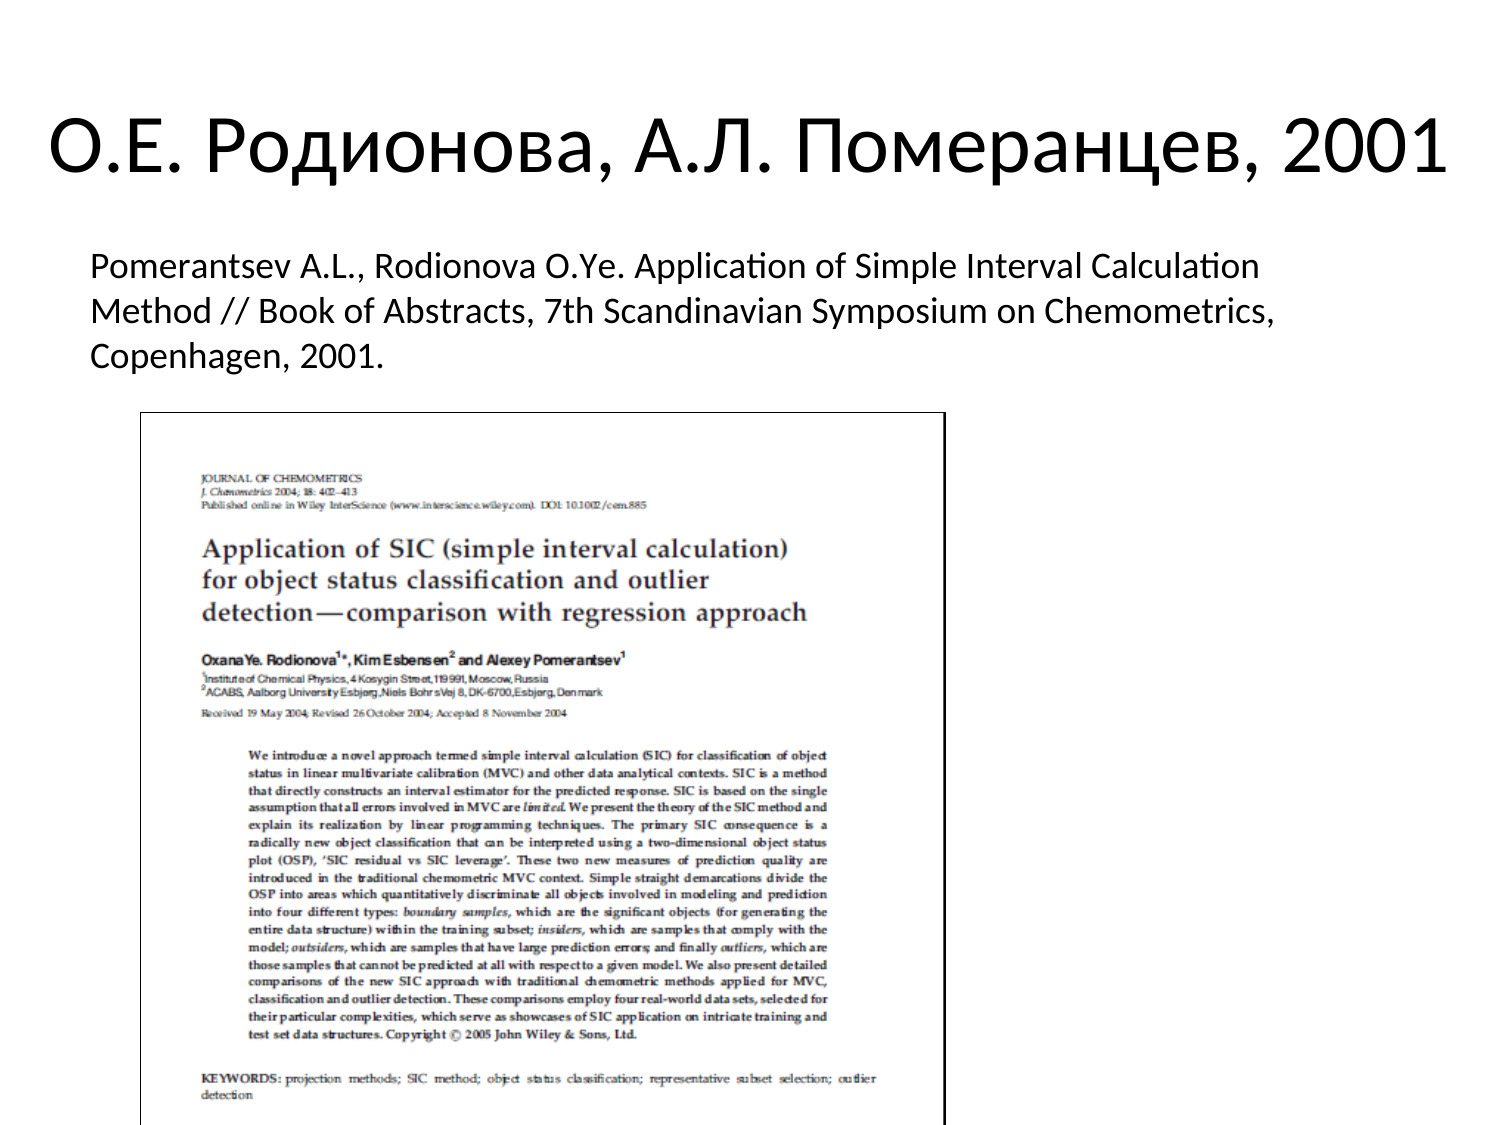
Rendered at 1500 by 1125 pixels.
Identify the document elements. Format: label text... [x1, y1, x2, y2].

text_box Pomerantsev A.L., Rodionova O.Ye. Application of Simple Interval Calculation Method // Book of Abstracts, 7th Scandinavian Symposium on Chemometrics, Copenhagen, 2001. [75, 233, 1426, 976]
text_box О.Е. Родионова, А.Л. Померанцев, 2001 [0, 45, 1500, 233]
picture [141, 413, 945, 1125]
